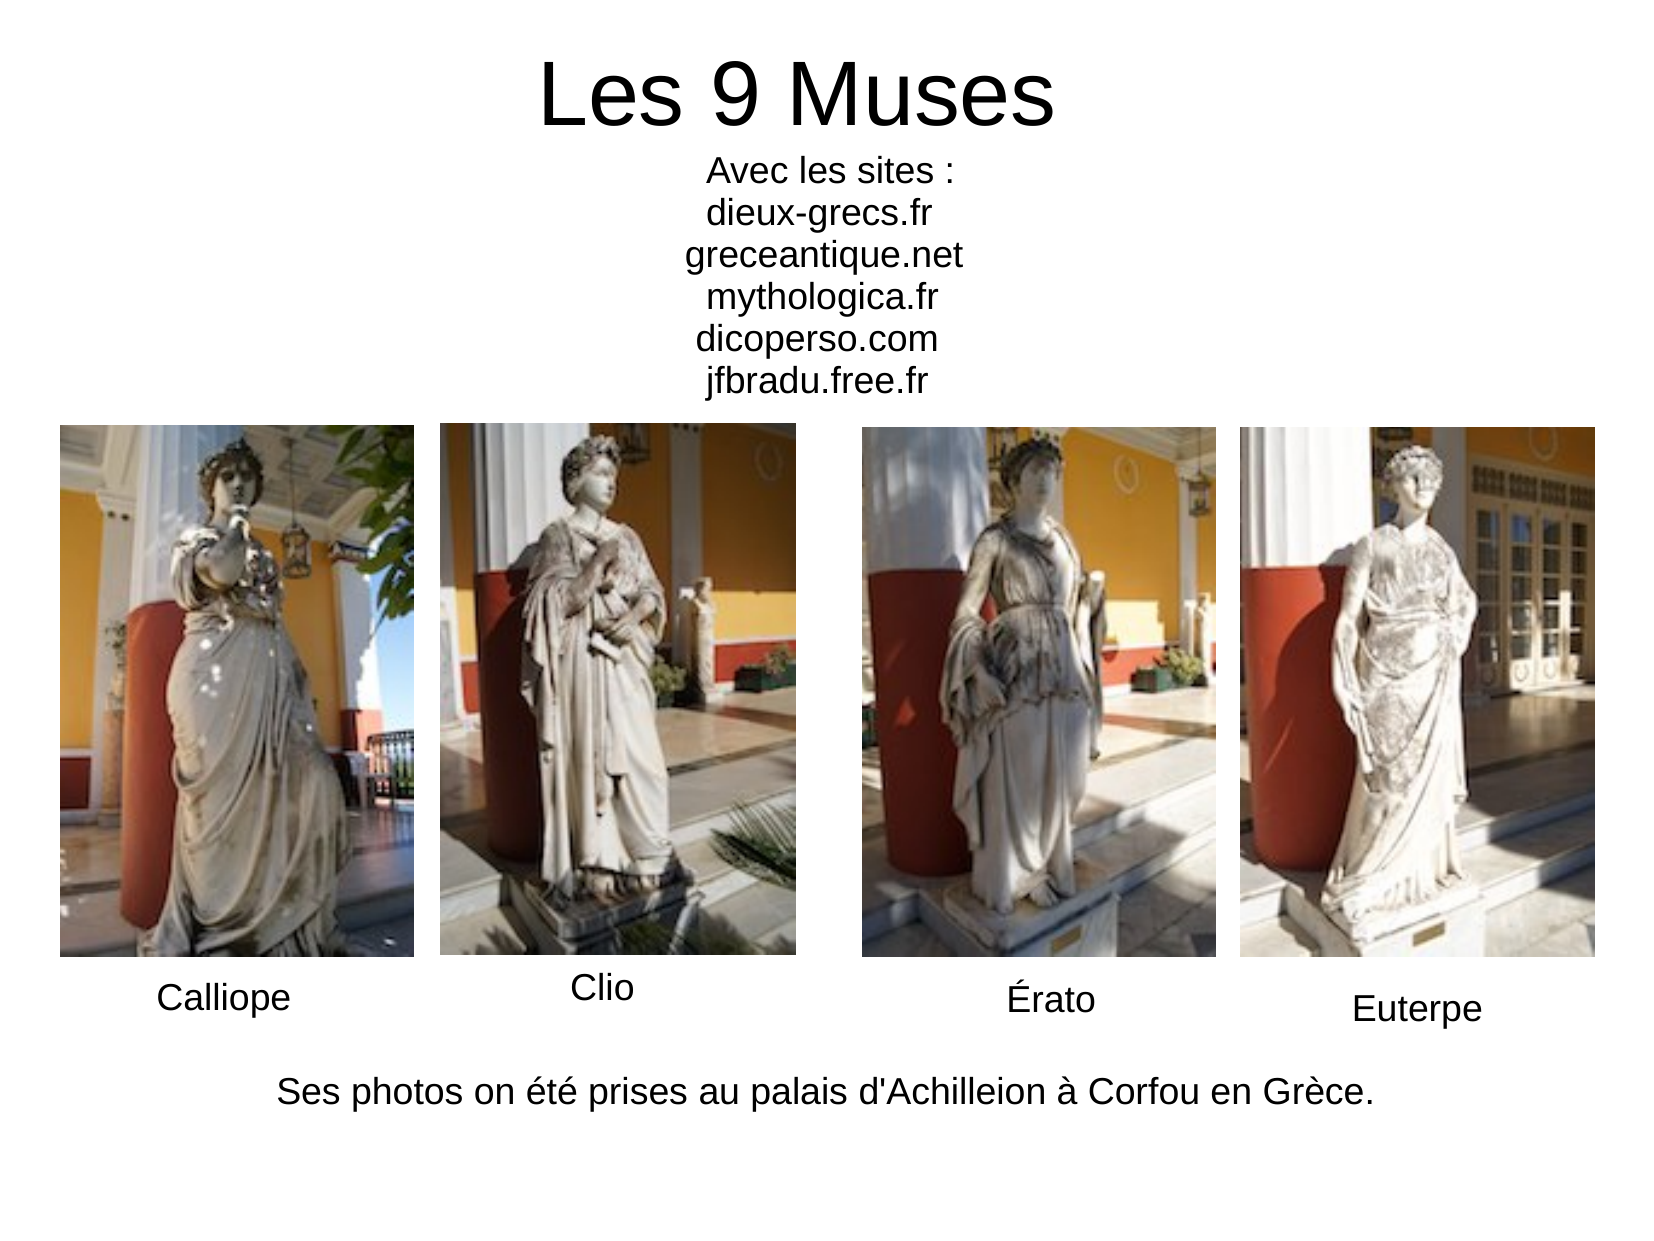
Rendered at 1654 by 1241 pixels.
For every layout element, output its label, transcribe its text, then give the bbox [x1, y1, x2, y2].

text_box Érato [933, 970, 1170, 1028]
text_box Calliope [141, 968, 378, 1026]
picture [1240, 427, 1595, 957]
picture [60, 425, 414, 957]
text_box Avec les sites : dieux-grecs.fr greceantique.net mythologica.fr dicoperso.com jfbradu.free.fr [153, 141, 1571, 449]
picture [862, 427, 1216, 957]
text_box Clio [484, 958, 721, 1016]
text_box Euterpe [1299, 980, 1536, 1038]
text_box Les 9 Muses [401, 35, 1193, 141]
picture [440, 423, 796, 955]
text_box Ses photos on été prises au palais d'Achilleion à Corfou en Grèce. [261, 1062, 1396, 1120]
